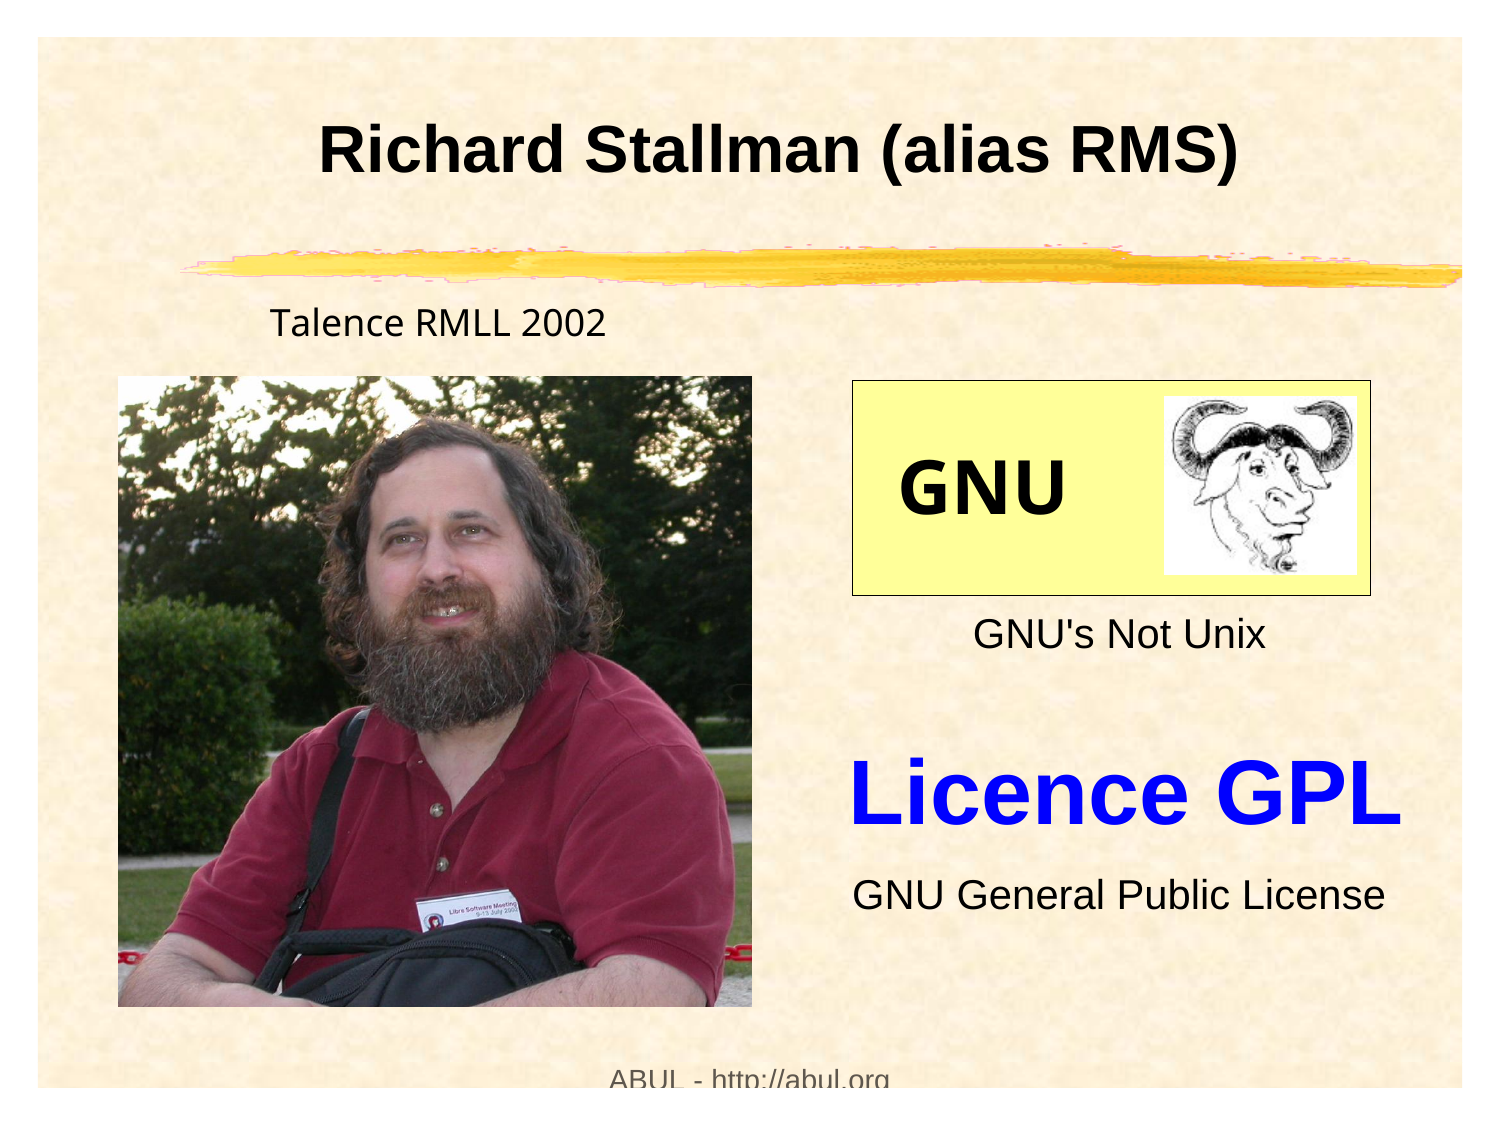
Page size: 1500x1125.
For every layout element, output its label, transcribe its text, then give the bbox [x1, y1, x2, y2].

picture [732, 1076, 737, 1088]
picture [612, 1084, 624, 1088]
text_box GNU's Not Unix [972, 610, 1315, 673]
picture [788, 1082, 795, 1088]
picture [633, 1081, 643, 1088]
text_box [852, 380, 1371, 596]
text_box Licence GPL [849, 741, 1416, 880]
text_box GNU General Public License [851, 871, 1447, 934]
picture [614, 1073, 621, 1082]
picture [716, 1076, 723, 1088]
picture [633, 1072, 642, 1078]
text_box Richard Stallman (alias RMS) [318, 111, 1305, 213]
picture [748, 1076, 755, 1088]
text_box GNU [897, 434, 1102, 536]
text_box Talence RMLL 2002 [269, 296, 630, 340]
picture [806, 1076, 813, 1088]
picture [37, 37, 1463, 1088]
picture [878, 1076, 886, 1088]
picture [852, 1076, 860, 1088]
